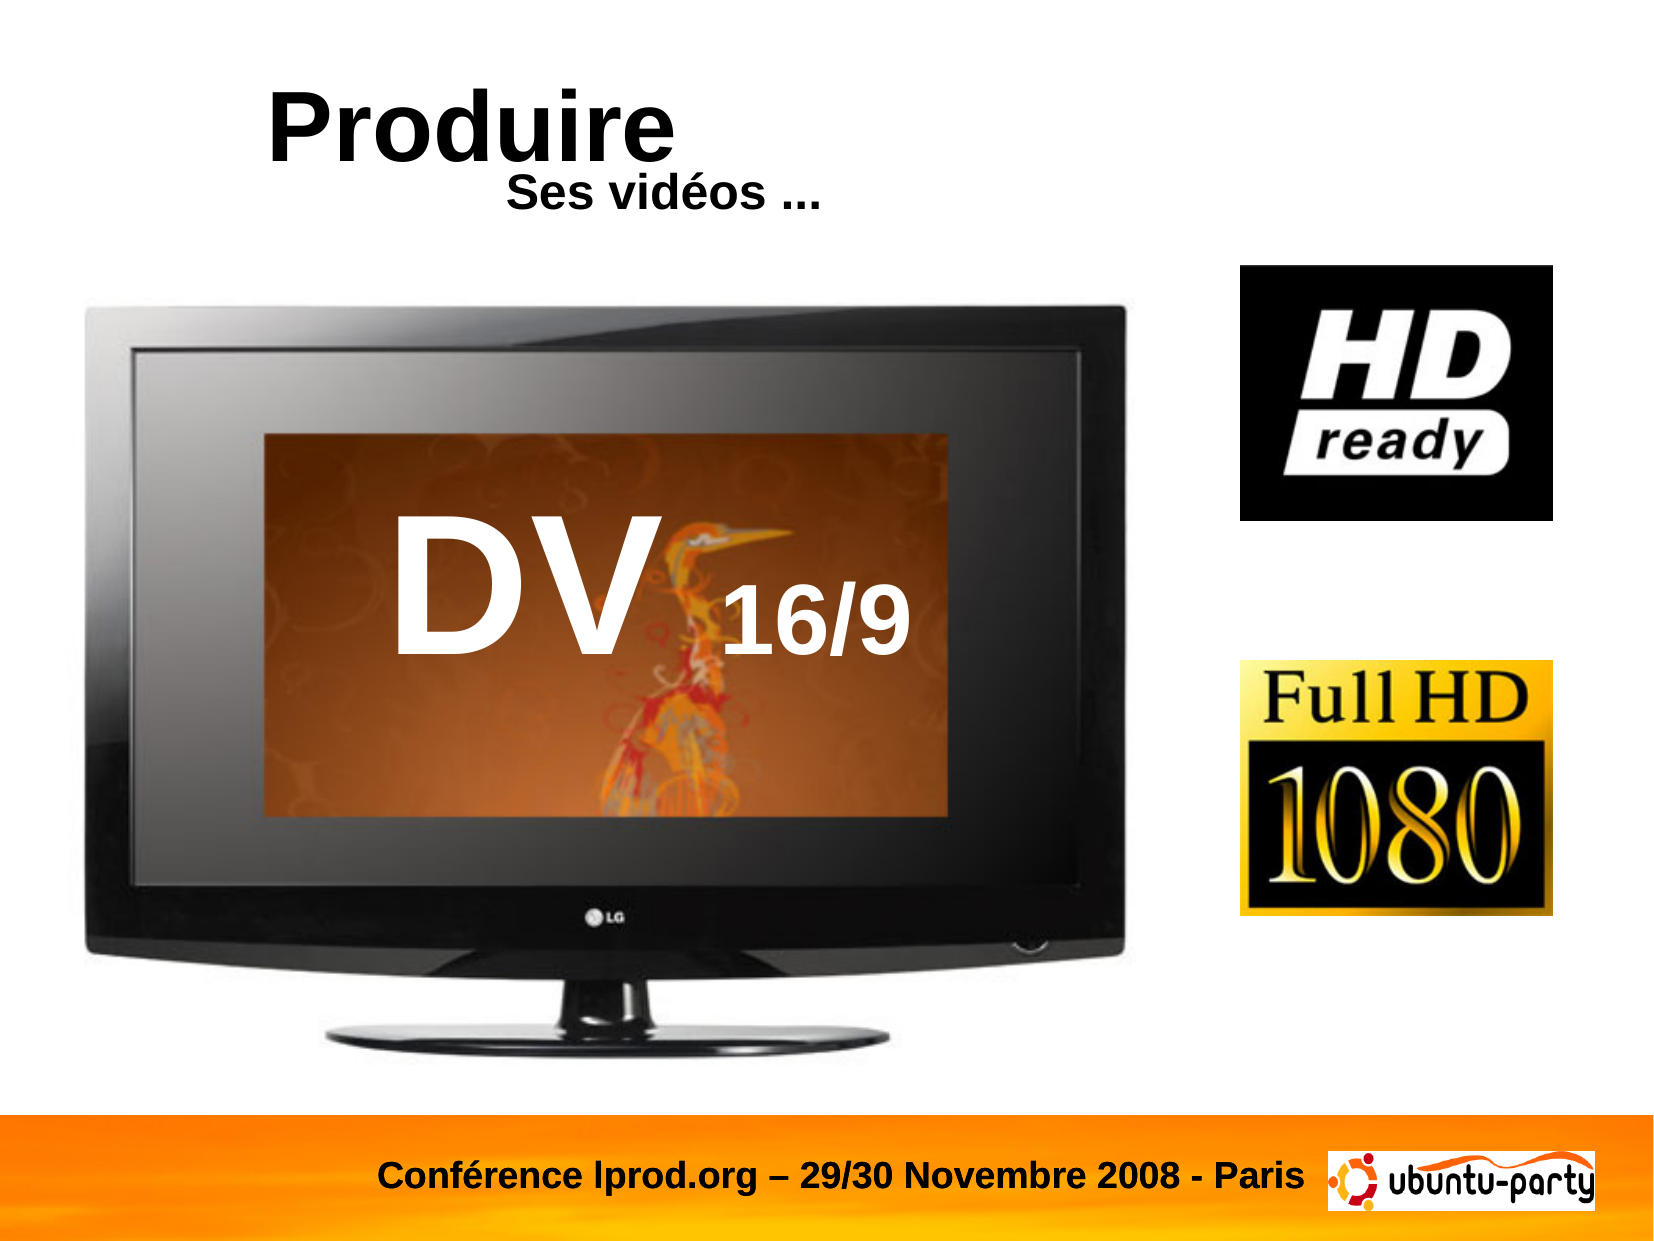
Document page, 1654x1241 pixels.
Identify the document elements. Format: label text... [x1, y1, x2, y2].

picture [1240, 265, 1553, 521]
picture [1240, 660, 1553, 916]
text_box DV 16/9 [295, 465, 1004, 739]
text_box Conférence lprod.org – 29/30 Novembre 2008 - Paris [295, 1147, 1388, 1211]
text_box Ses vidéos ... [118, 156, 1211, 237]
text_box Produire [59, 63, 886, 207]
picture [2, 265, 1211, 1100]
picture [0, 1115, 1654, 1241]
